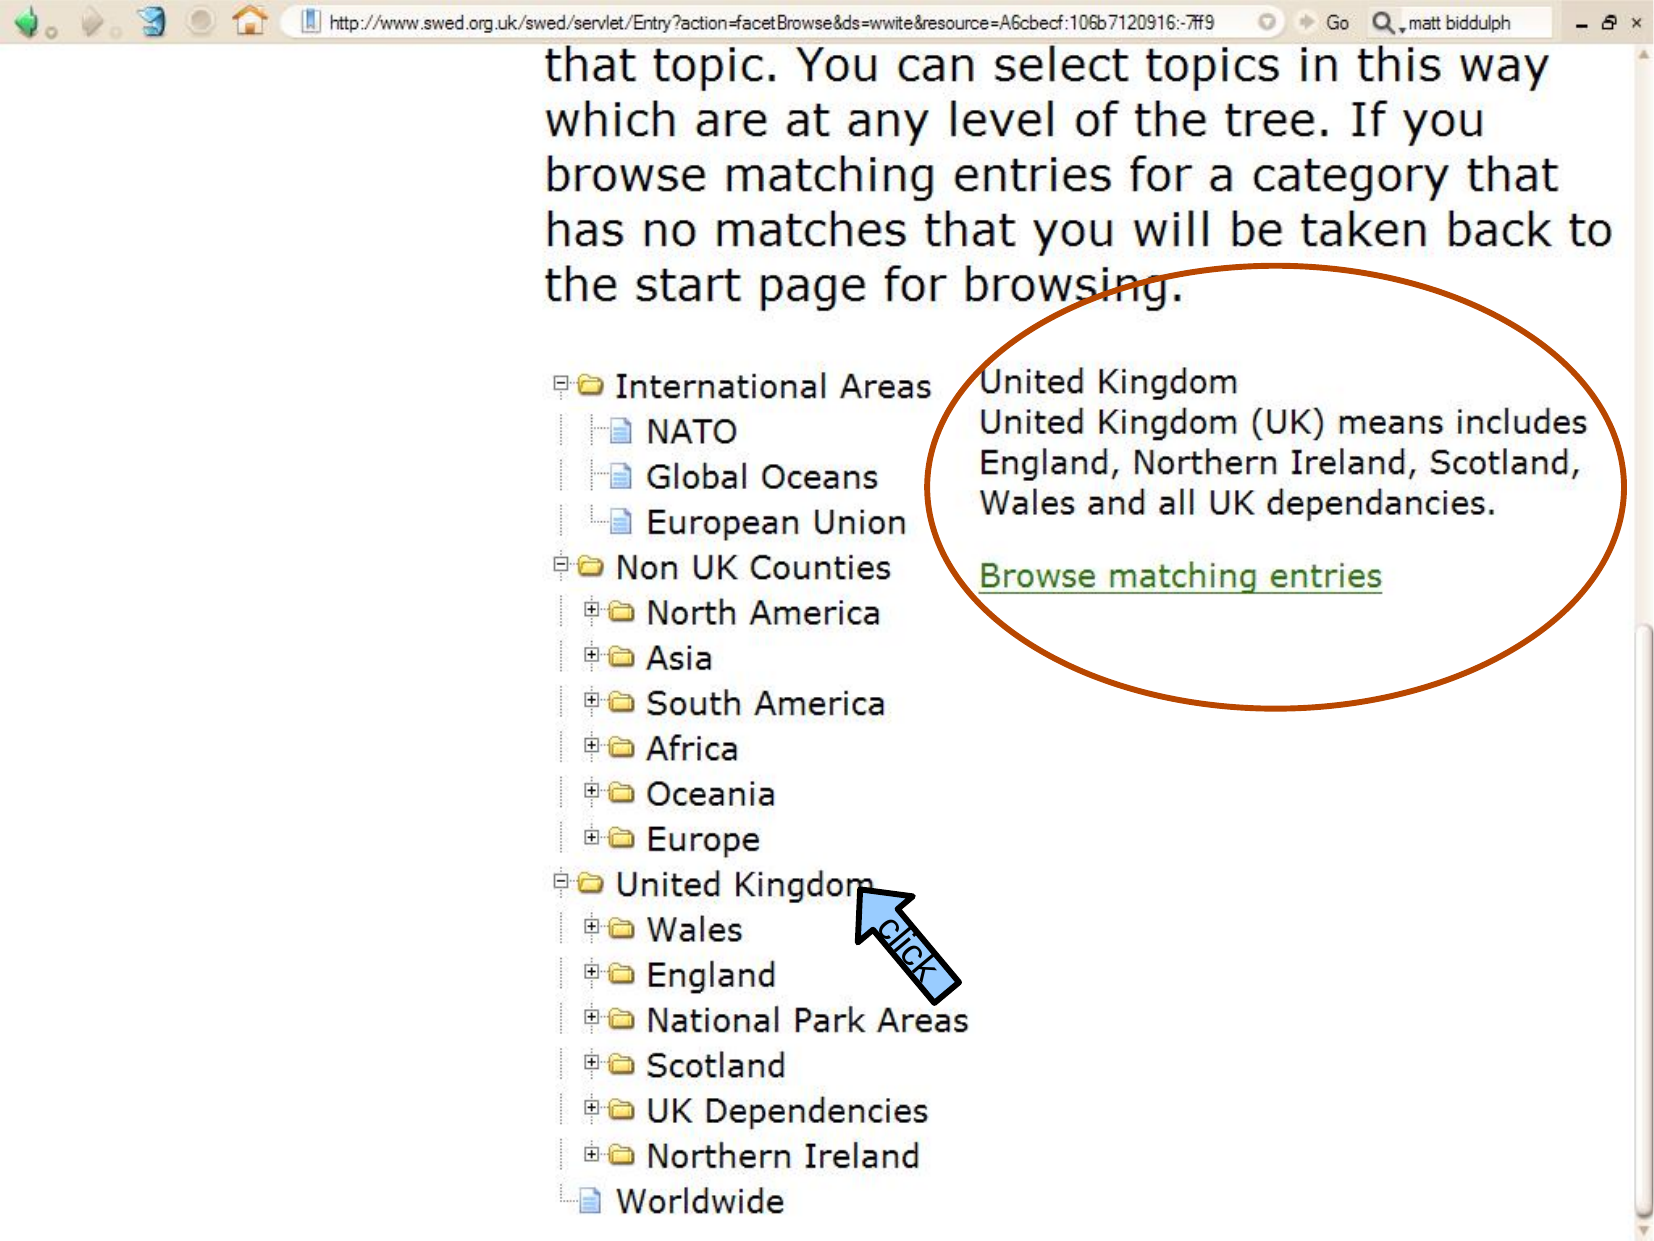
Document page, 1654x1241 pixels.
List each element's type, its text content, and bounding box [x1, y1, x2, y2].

text_box click [857, 889, 960, 1003]
picture [0, 0, 1654, 1241]
